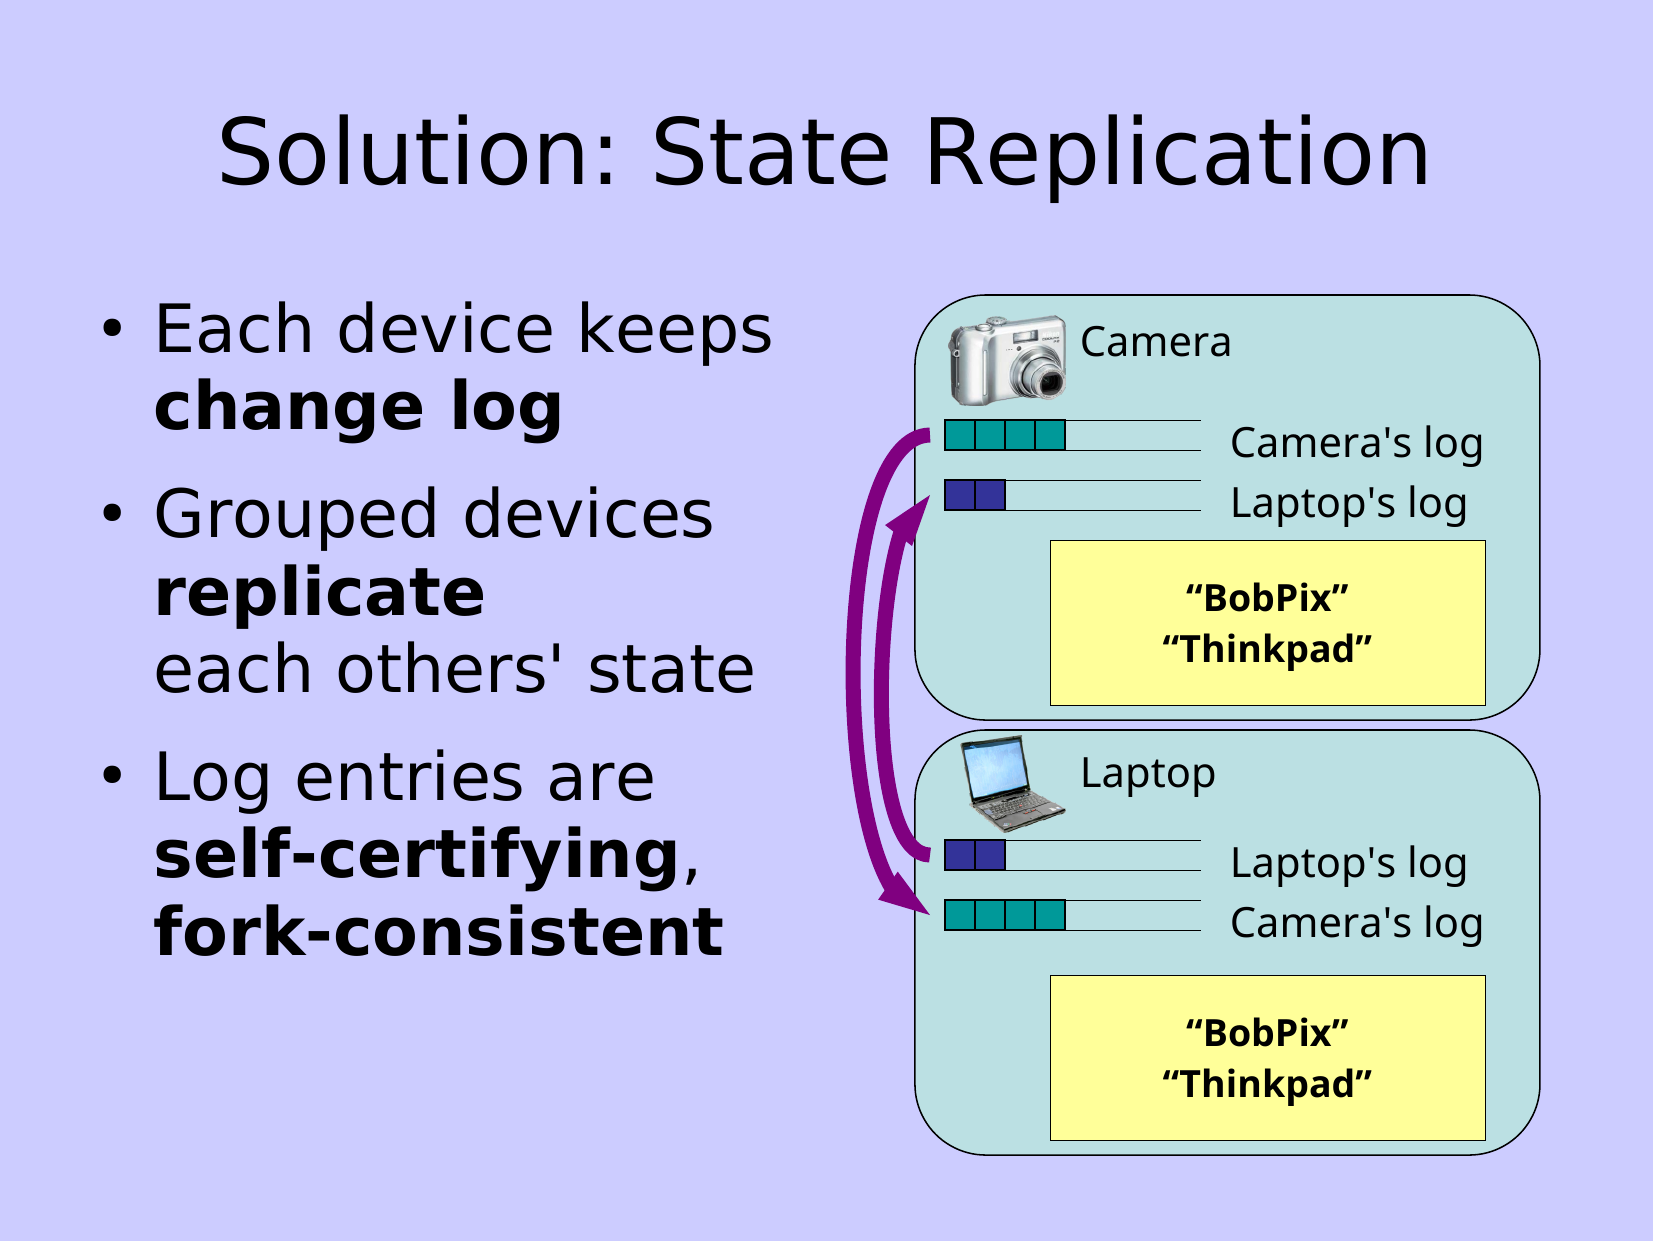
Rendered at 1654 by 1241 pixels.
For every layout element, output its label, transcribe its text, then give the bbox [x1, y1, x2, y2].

text_box “BobPix” “Thinkpad” [1050, 540, 1486, 706]
text_box Camera [1065, 304, 1531, 391]
text_box Camera's log [1215, 405, 1531, 465]
text_box Laptop's log [1215, 825, 1531, 885]
text_box [914, 729, 1540, 1156]
text_box Camera's log [1215, 885, 1546, 947]
picture [960, 735, 1066, 834]
text_box Laptop's log [1215, 465, 1546, 527]
picture [948, 315, 1066, 406]
title Solution: State Replication [82, 49, 1571, 257]
text_box Laptop [1066, 735, 1531, 811]
text_box “BobPix” “Thinkpad” [1050, 975, 1486, 1141]
list Each device keeps change log Grouped devices replicate each others' state Log entries are self-certifying, fork-consistent [82, 290, 809, 1109]
text_box [914, 294, 1540, 721]
